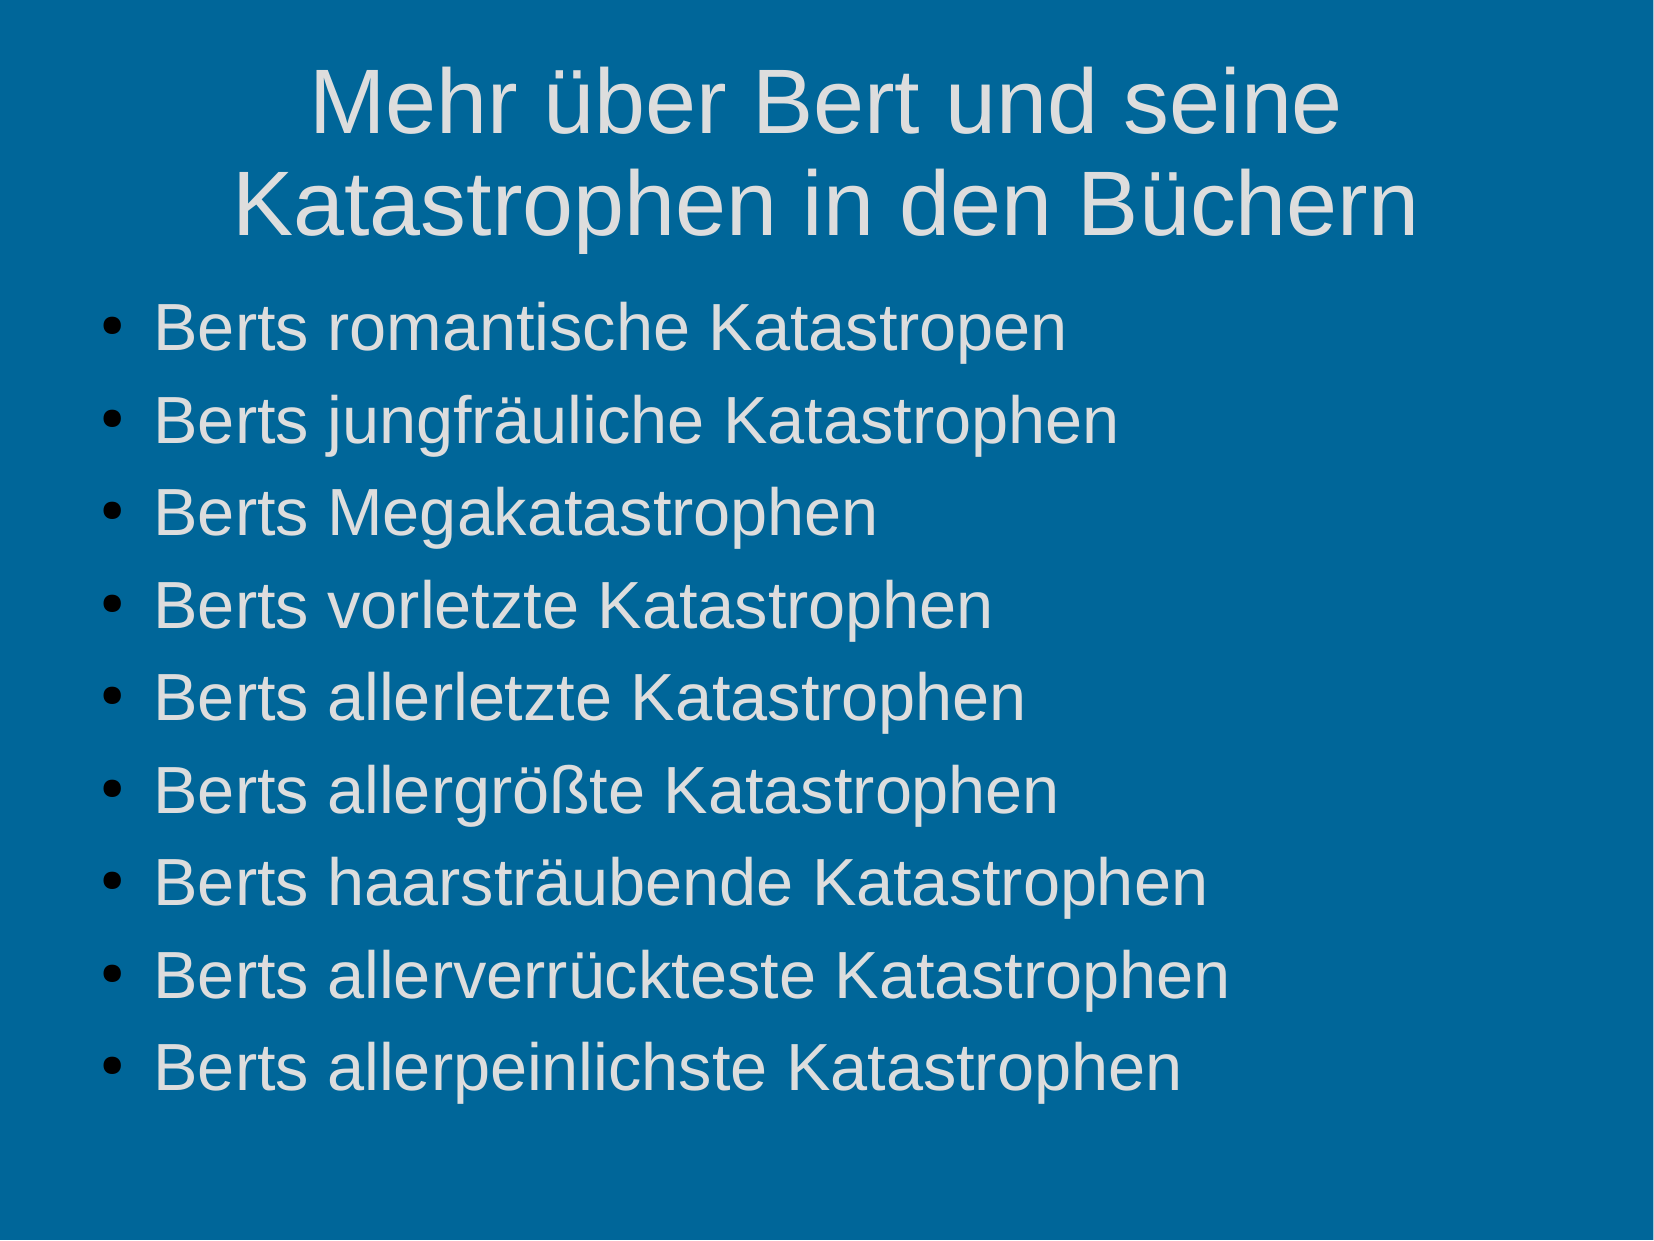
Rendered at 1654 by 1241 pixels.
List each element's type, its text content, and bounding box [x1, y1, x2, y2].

title Mehr über Bert und seine Katastrophen in den Büchern [82, 49, 1571, 257]
list Berts romantische Katastropen Berts jungfräuliche Katastrophen Berts Megakatastrophen Berts vorletzte Katastrophen Berts allerletzte Katastrophen Berts allergrößte Katastrophen Berts haarsträubende Katastrophen Berts allerverrückteste Katastrophen Berts allerpeinlichste Katastrophen [82, 290, 1571, 1109]
